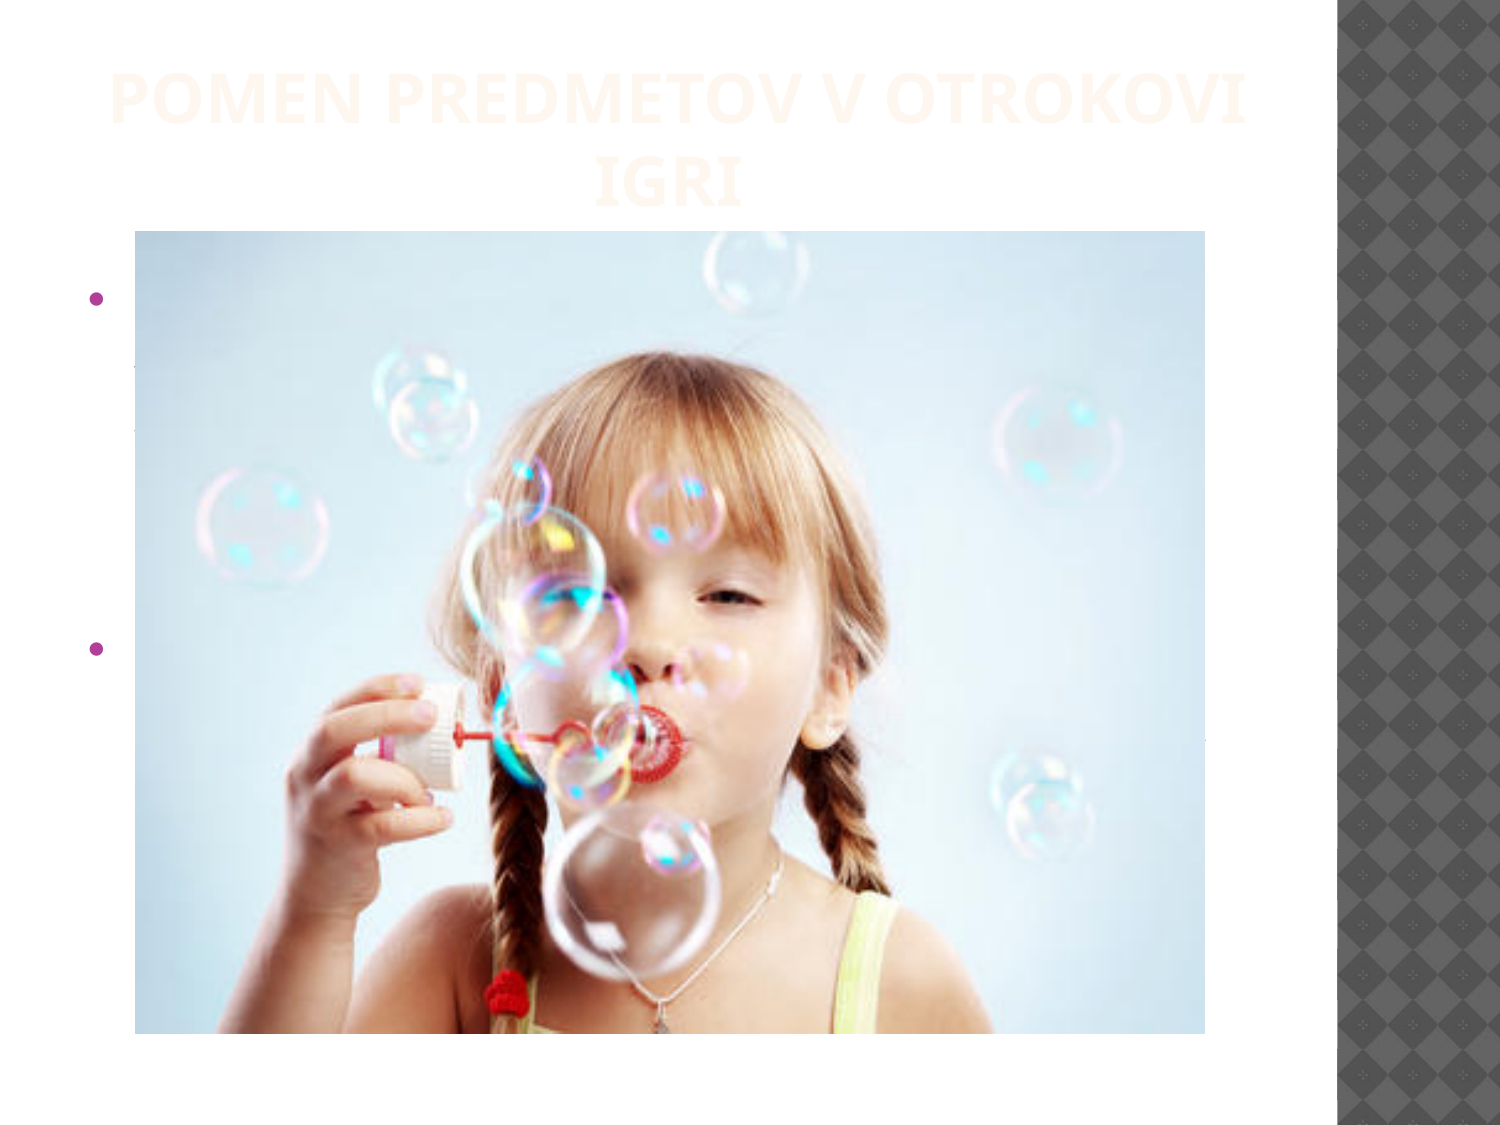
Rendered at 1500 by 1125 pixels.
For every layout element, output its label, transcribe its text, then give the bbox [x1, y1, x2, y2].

picture [135, 231, 1205, 1034]
list Otroci v simbolni igri pogosto potrebujejo tudi tiste igrače, ki jih v resnici nimajo, zato si jih ustvarijo iz drugih igrač ali manj strukturiranih materialov. Z razvojem otroka postaja njegova igra vse manj odvisna od igrač in igralnega materiala, ki ga ima na voljo, ter se vedno pogosteje odvija na abstraktnem, miselnem nivoju in z rabo govora. [75, 264, 1263, 1059]
title POMEN PREDMETOV V OTROKOVI IGRI [75, 52, 1263, 264]
picture [1337, 0, 1500, 1125]
